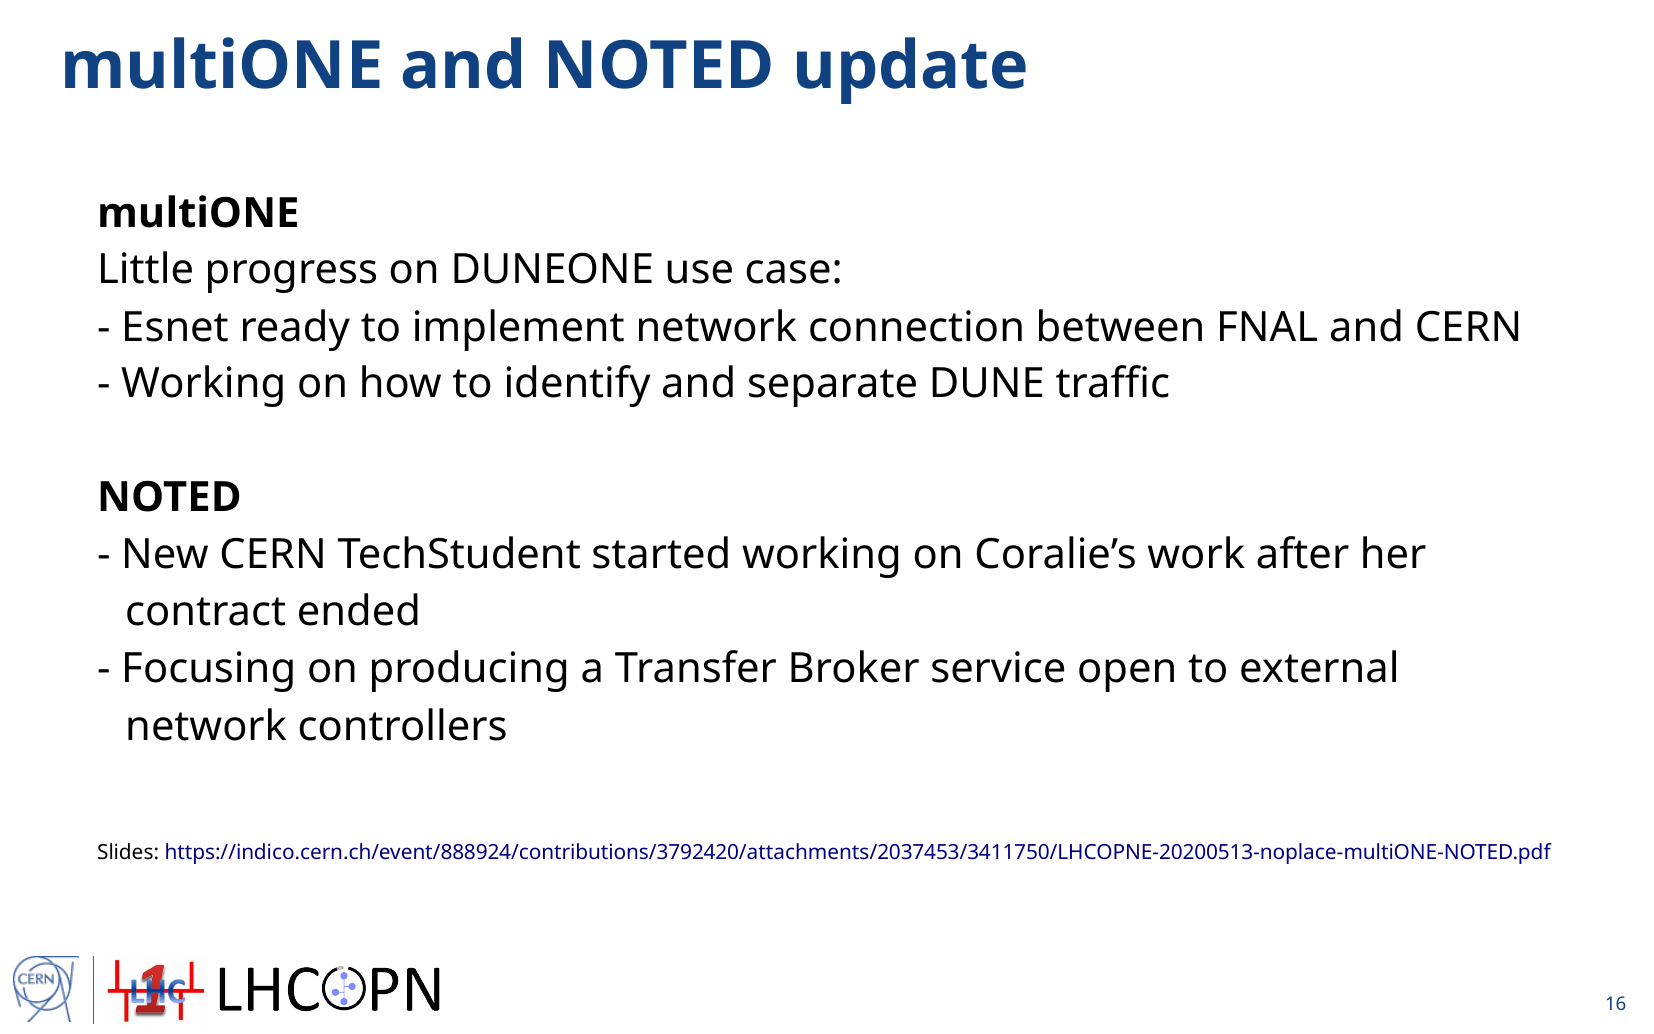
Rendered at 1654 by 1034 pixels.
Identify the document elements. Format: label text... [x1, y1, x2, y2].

text_box multiONE Little progress on DUNEONE use case: - Esnet ready to implement network connection between FNAL and CERN - Working on how to identify and separate DUNE traffic NOTED - New CERN TechStudent started working on Coralie’s work after her contract ended - Focusing on producing a Transfer Broker service open to external network controllers Slides: https://indico.cern.ch/event/888924/contributions/3792420/attachments/2037453/3411750/LHCOPNE-20200513-noplace-multiONE-NOTED.pdf [82, 174, 1578, 1034]
picture [13, 956, 79, 1032]
title multiONE and NOTED update [60, 0, 1528, 138]
